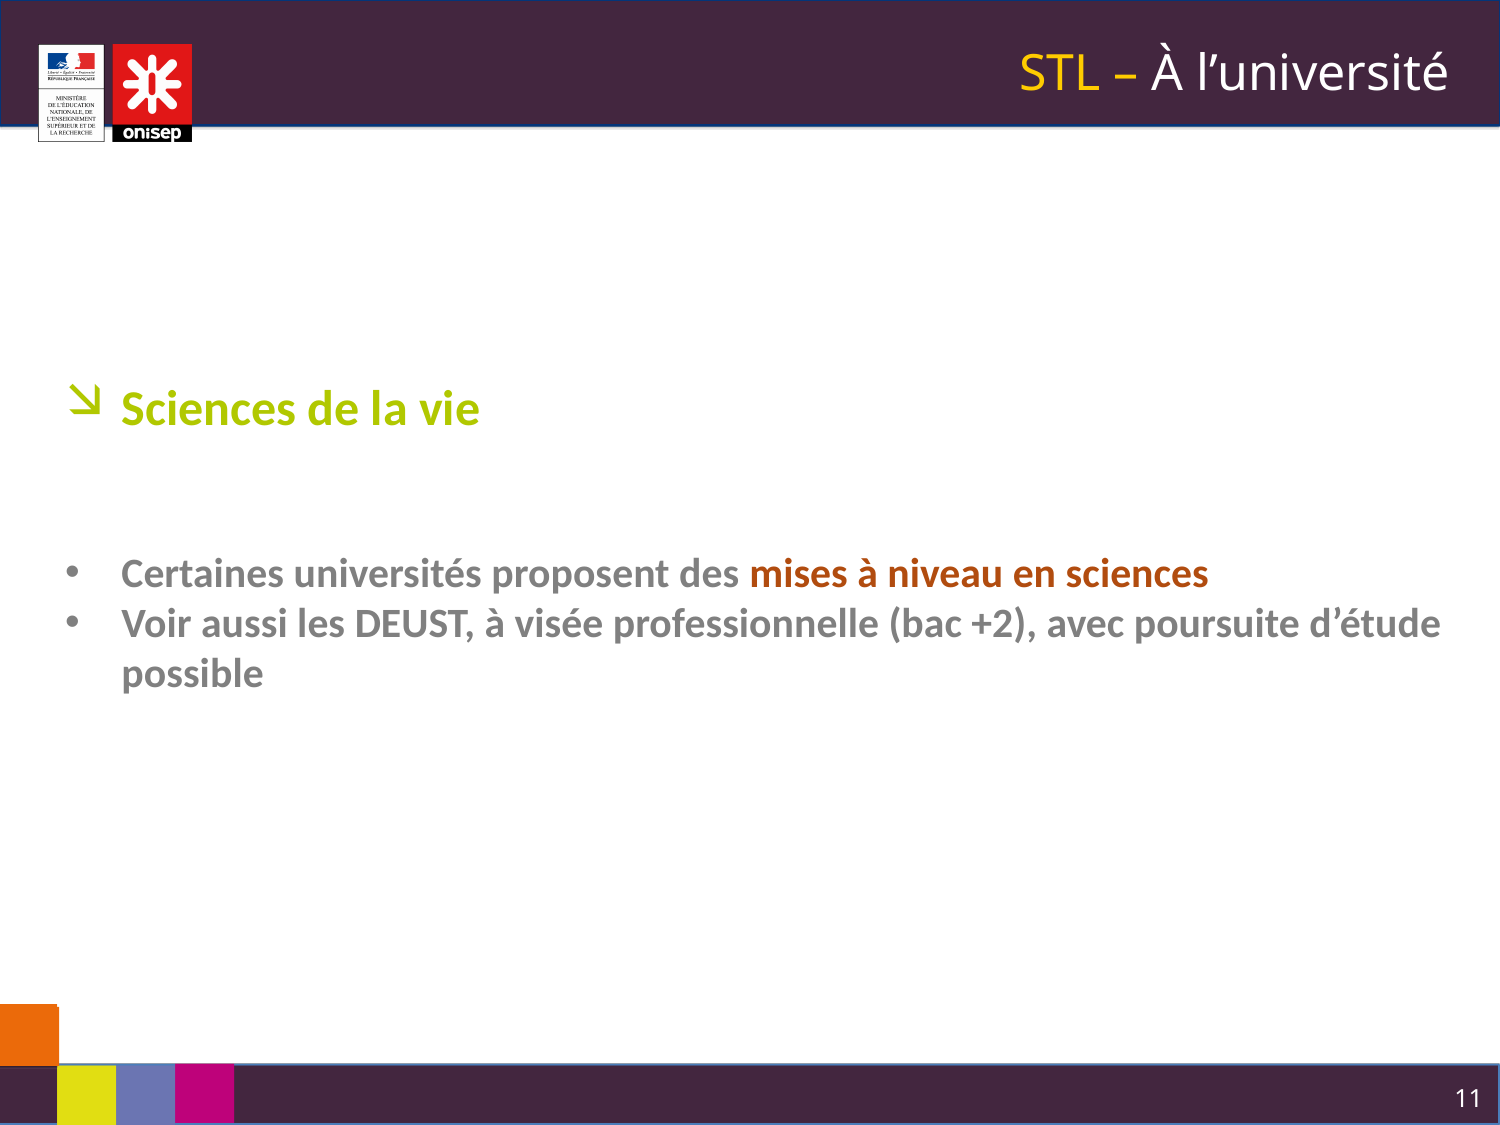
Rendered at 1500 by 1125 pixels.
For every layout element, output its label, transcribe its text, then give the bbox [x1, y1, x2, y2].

text_box [0, 1006, 60, 1066]
text_box [0, 0, 1500, 125]
slide_number <numéro> [1147, 1069, 1498, 1125]
text_box Sciences de la vie Certaines universités proposent des mises à niveau en sciences Voir aussi les DEUST, à visée professionnelle (bac +2), avec poursuite d’étude possible [50, 143, 1477, 804]
picture [0, 44, 1500, 142]
text_box STL – À l’université [386, 30, 1465, 111]
picture [0, 1004, 1500, 1125]
